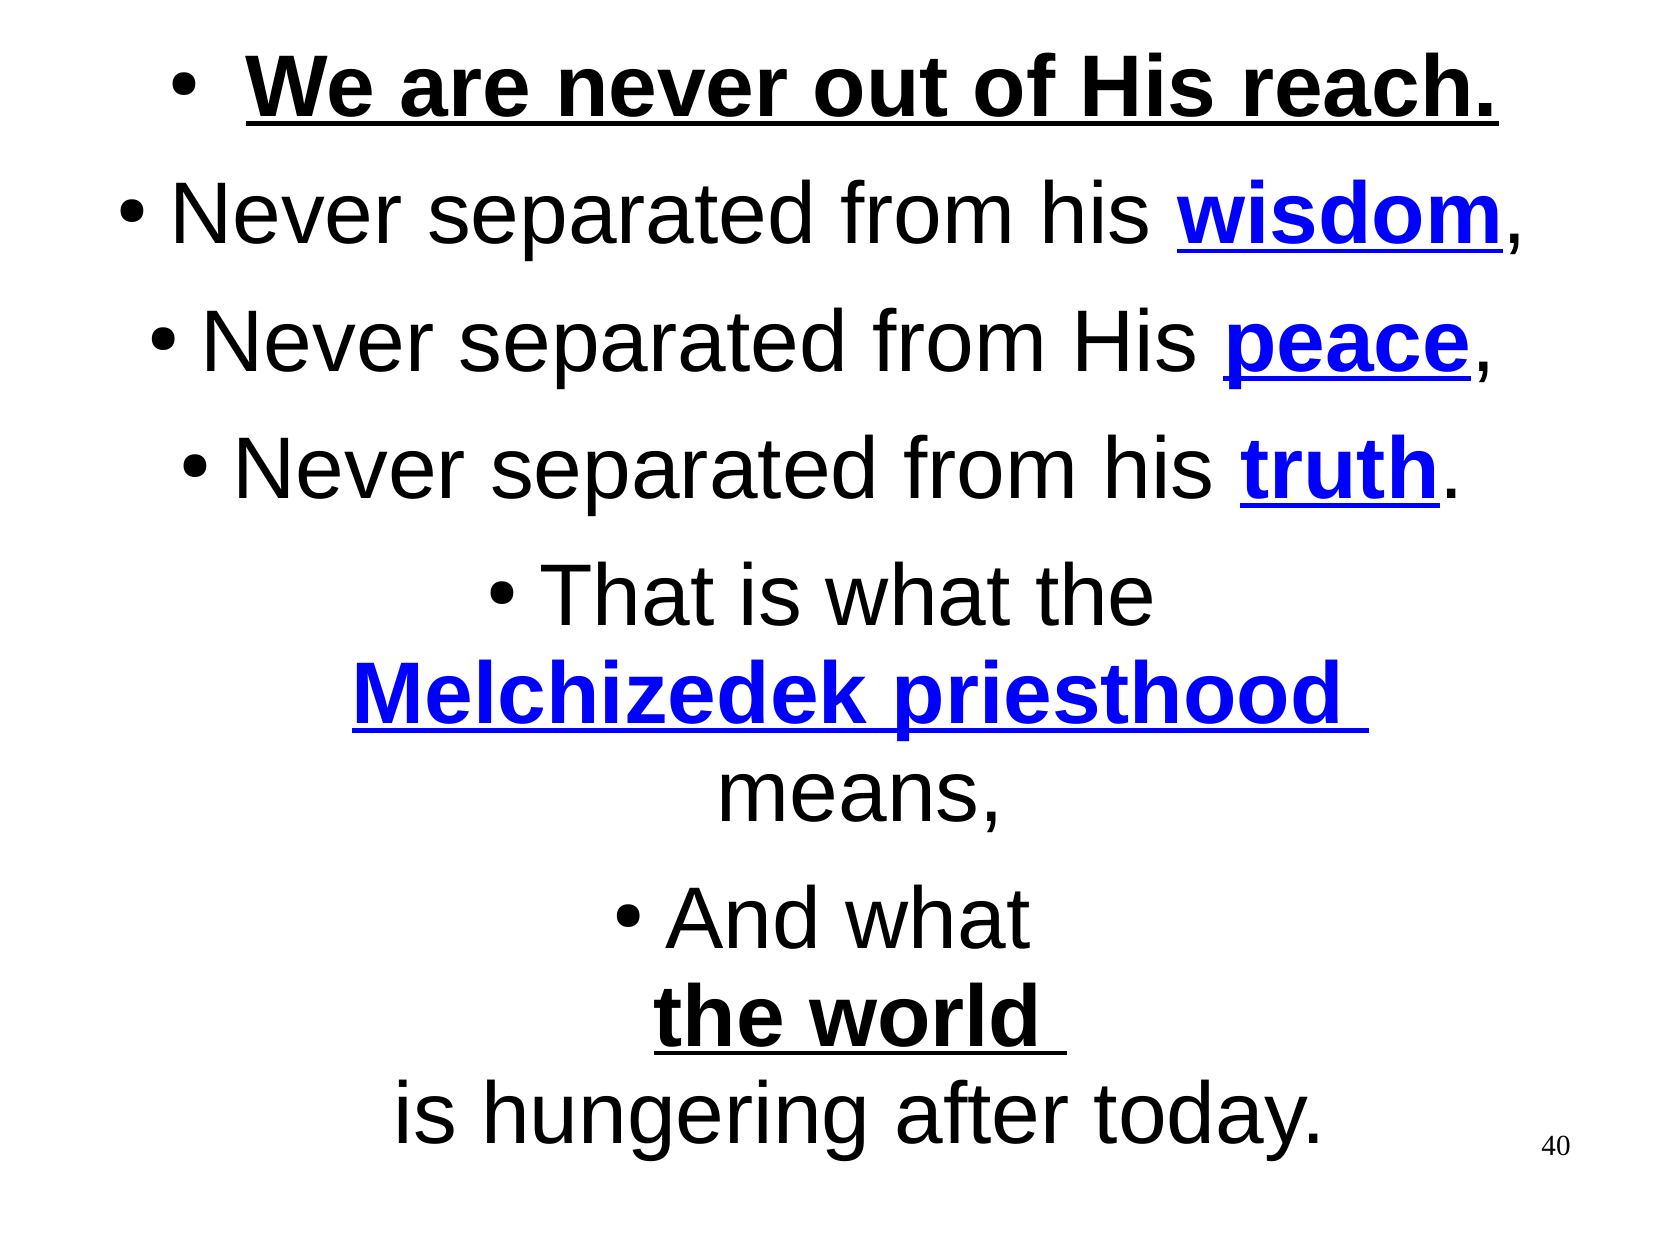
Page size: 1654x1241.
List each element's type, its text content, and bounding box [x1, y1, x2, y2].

list We are never out of His reach. Never separated from his wisdom, Never separated from His peace, Never separated from his truth. That is what the Melchizedek priesthood means, And what the world is hungering after today. [0, 37, 1651, 1238]
